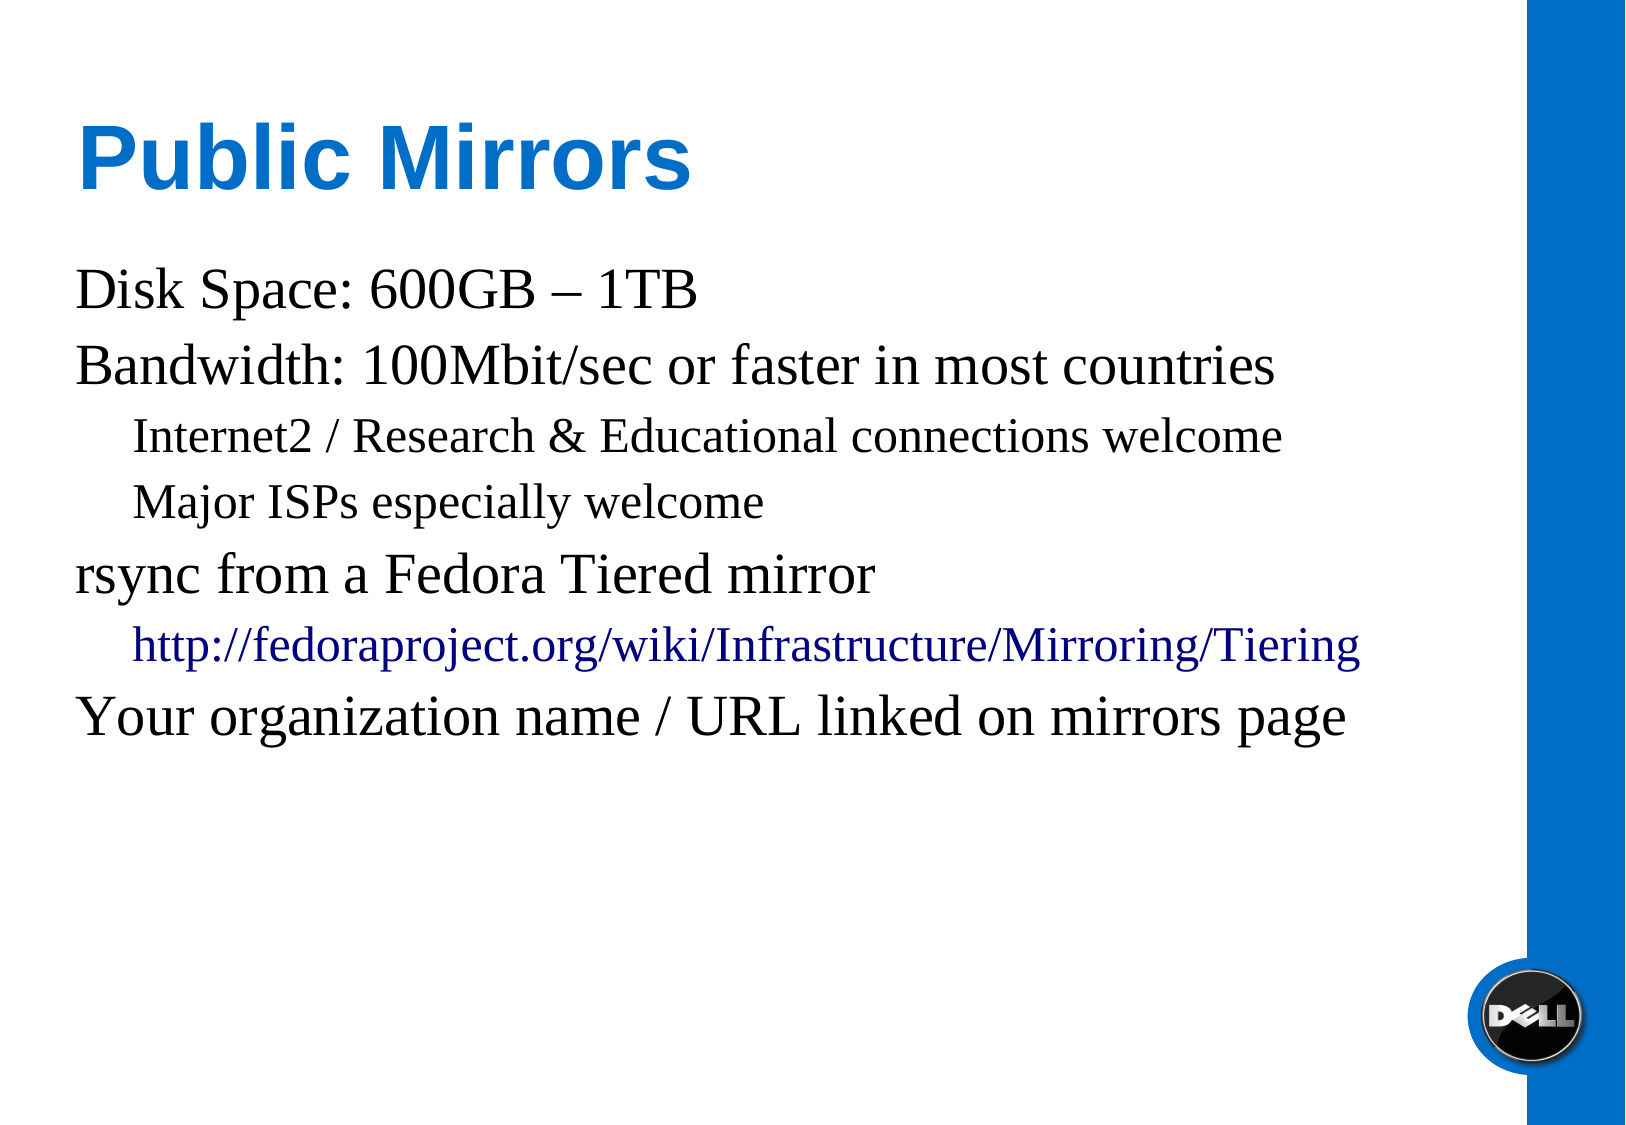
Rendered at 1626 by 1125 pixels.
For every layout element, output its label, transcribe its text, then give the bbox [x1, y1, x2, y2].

picture [1538, 965, 1595, 1074]
list Disk Space: 600GB – 1TB Bandwidth: 100Mbit/sec or faster in most countries Internet2 / Research & Educational connections welcome Major ISPs especially welcome rsync from a Fedora Tiered mirror http://fedoraproject.org/wiki/Infrastructure/Mirroring/Tiering Your organization name / URL linked on mirrors page [75, 262, 1538, 1087]
title Public Mirrors [77, 60, 1483, 262]
